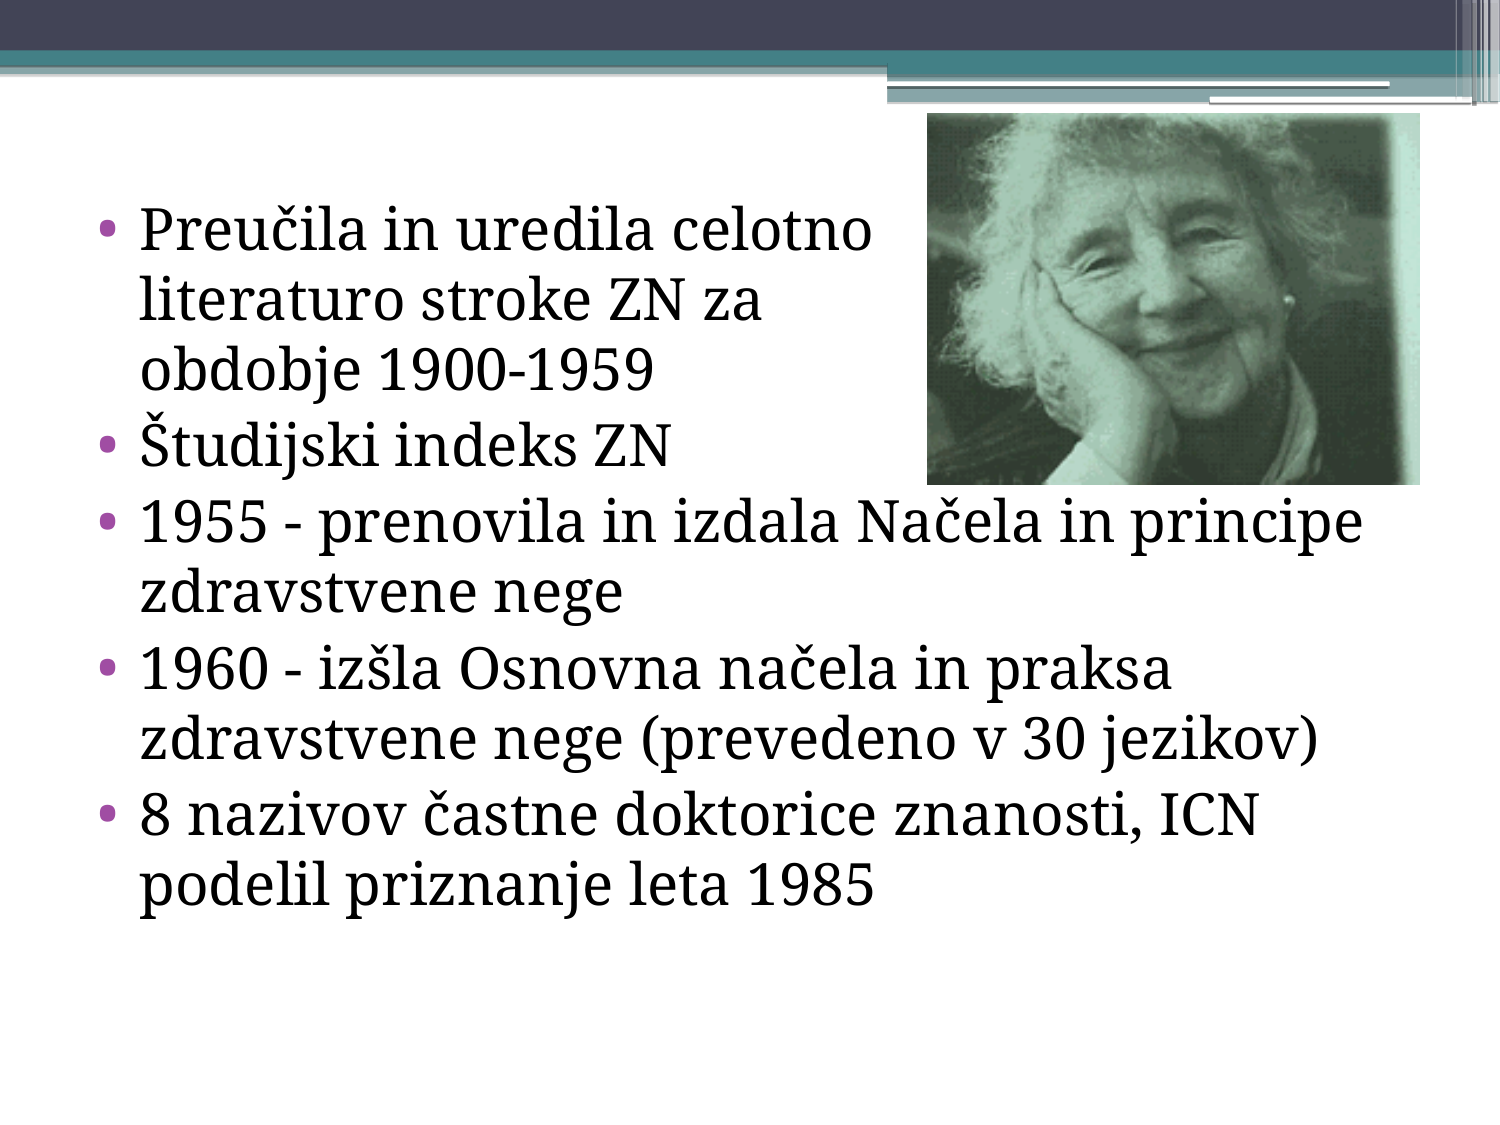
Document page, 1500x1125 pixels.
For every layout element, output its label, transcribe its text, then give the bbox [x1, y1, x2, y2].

list Preučila in uredila celotno literaturo stroke ZN za obdobje 1900-1959 Študijski indeks ZN 1955 - prenovila in izdala Načela in principe zdravstvene nege 1960 - izšla Osnovna načela in praksa zdravstvene nege (prevedeno v 30 jezikov) 8 nazivov častne doktorice znanosti, ICN podelil priznanje leta 1985 [64, 184, 1425, 1102]
picture [927, 113, 1420, 485]
